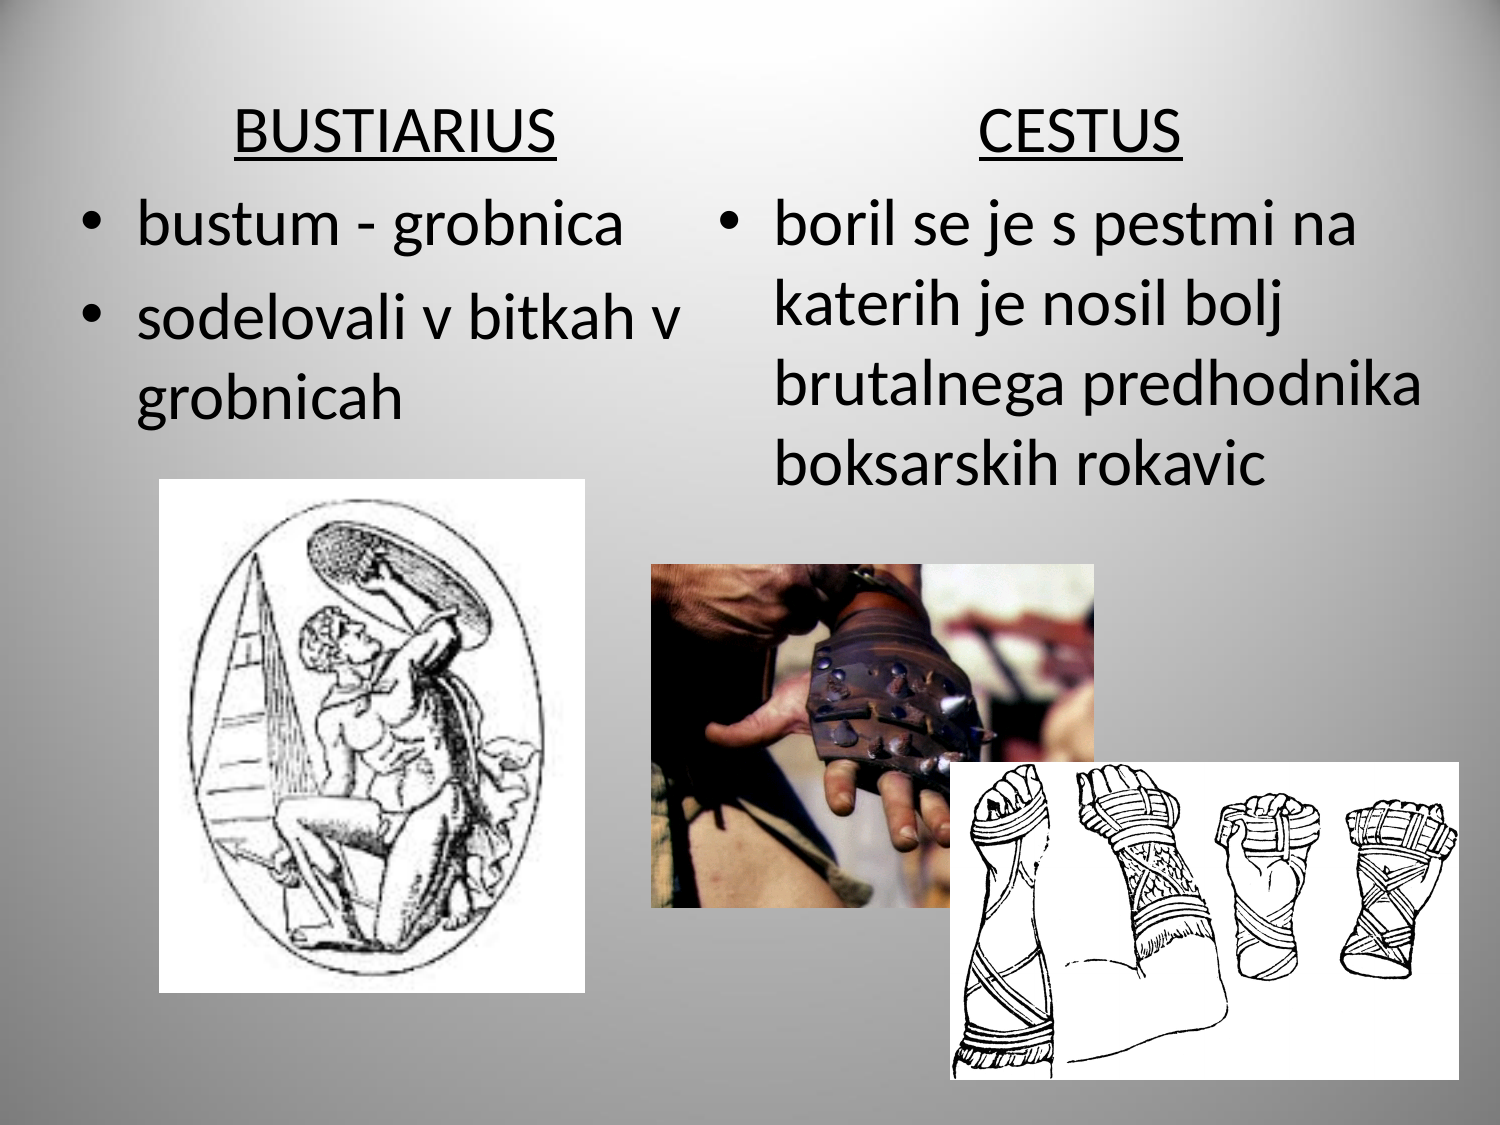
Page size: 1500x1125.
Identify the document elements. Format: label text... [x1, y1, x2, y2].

list BUSTIARIUS bustum - grobnica sodelovali v bitkah v grobnicah [64, 78, 702, 1059]
text_box CESTUS boril se je s pestmi na katerih je nosil bolj brutalnega predhodnika boksarskih rokavic [702, 78, 1459, 1080]
picture [0, 0, 1500, 1125]
